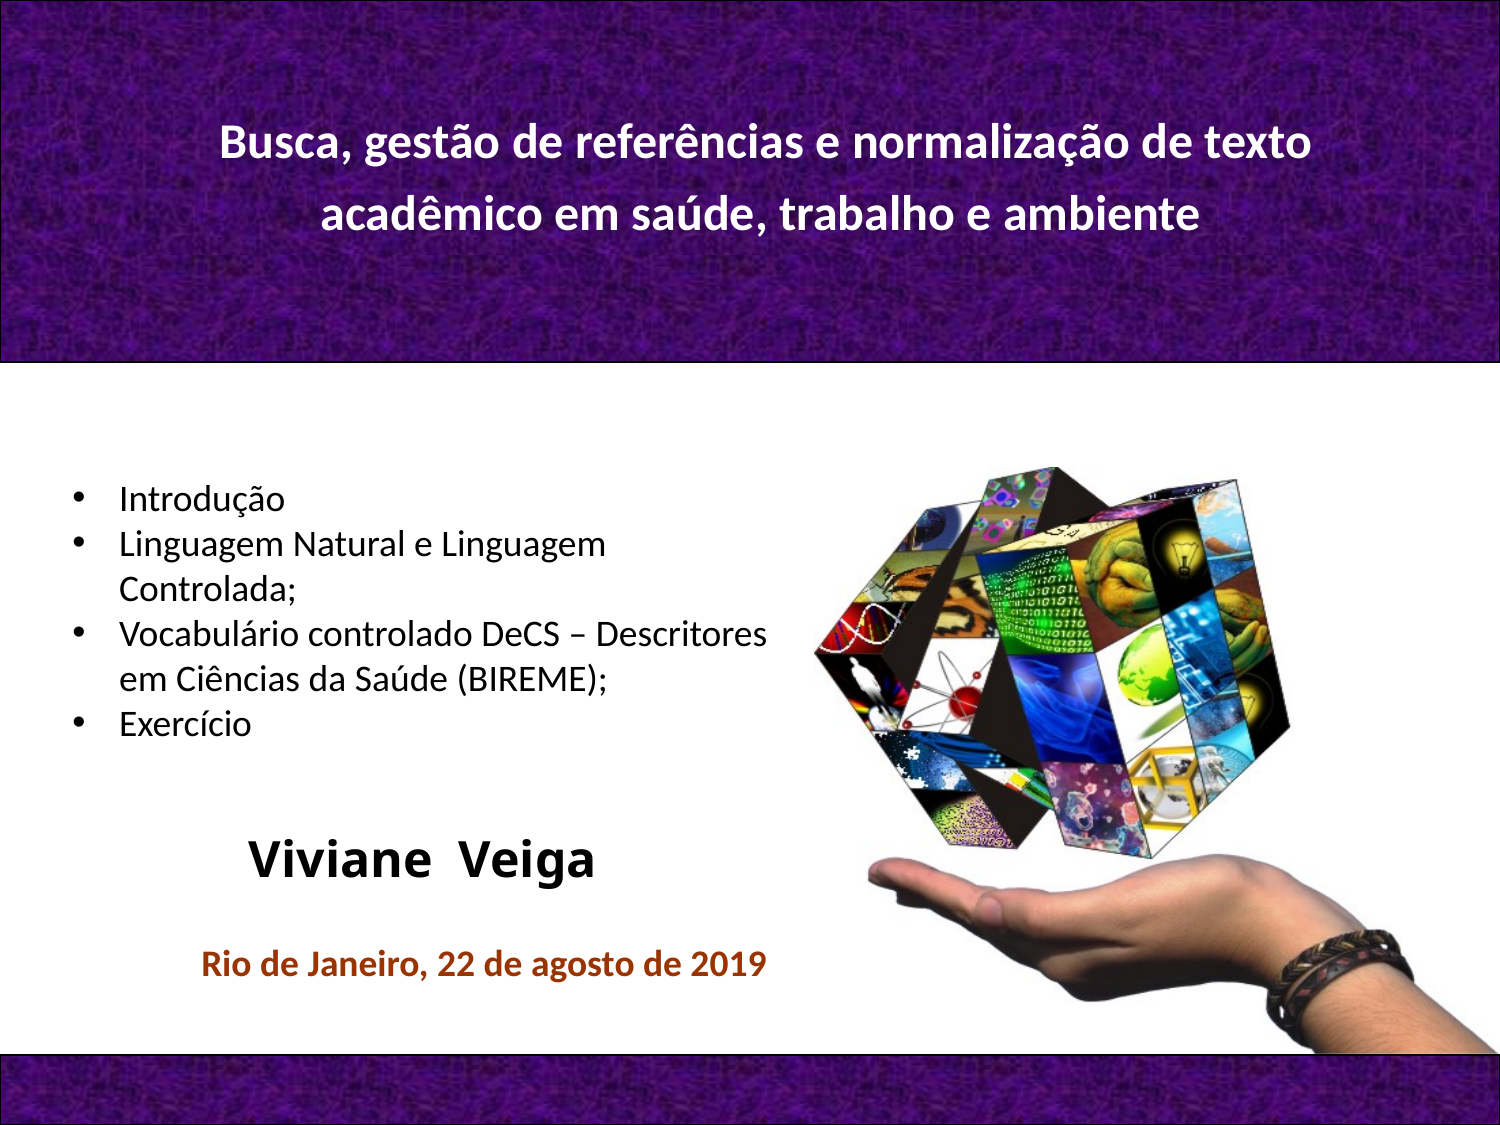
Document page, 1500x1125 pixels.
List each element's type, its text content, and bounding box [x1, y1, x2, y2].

text_box [0, 1054, 1500, 1125]
text_box Busca, gestão de referências e normalização de texto acadêmico em saúde, trabalho e ambiente [93, 28, 1440, 248]
text_box [0, 0, 1500, 362]
text_box Introdução Linguagem Natural e Linguagem Controlada; Vocabulário controlado DeCS – Descritores em Ciências da Saúde (BIREME); Exercício [57, 421, 808, 752]
picture [814, 467, 1500, 1054]
text_box Viviane Veiga [234, 819, 612, 895]
text_box Rio de Janeiro, 22 de agosto de 2019 [186, 931, 783, 992]
